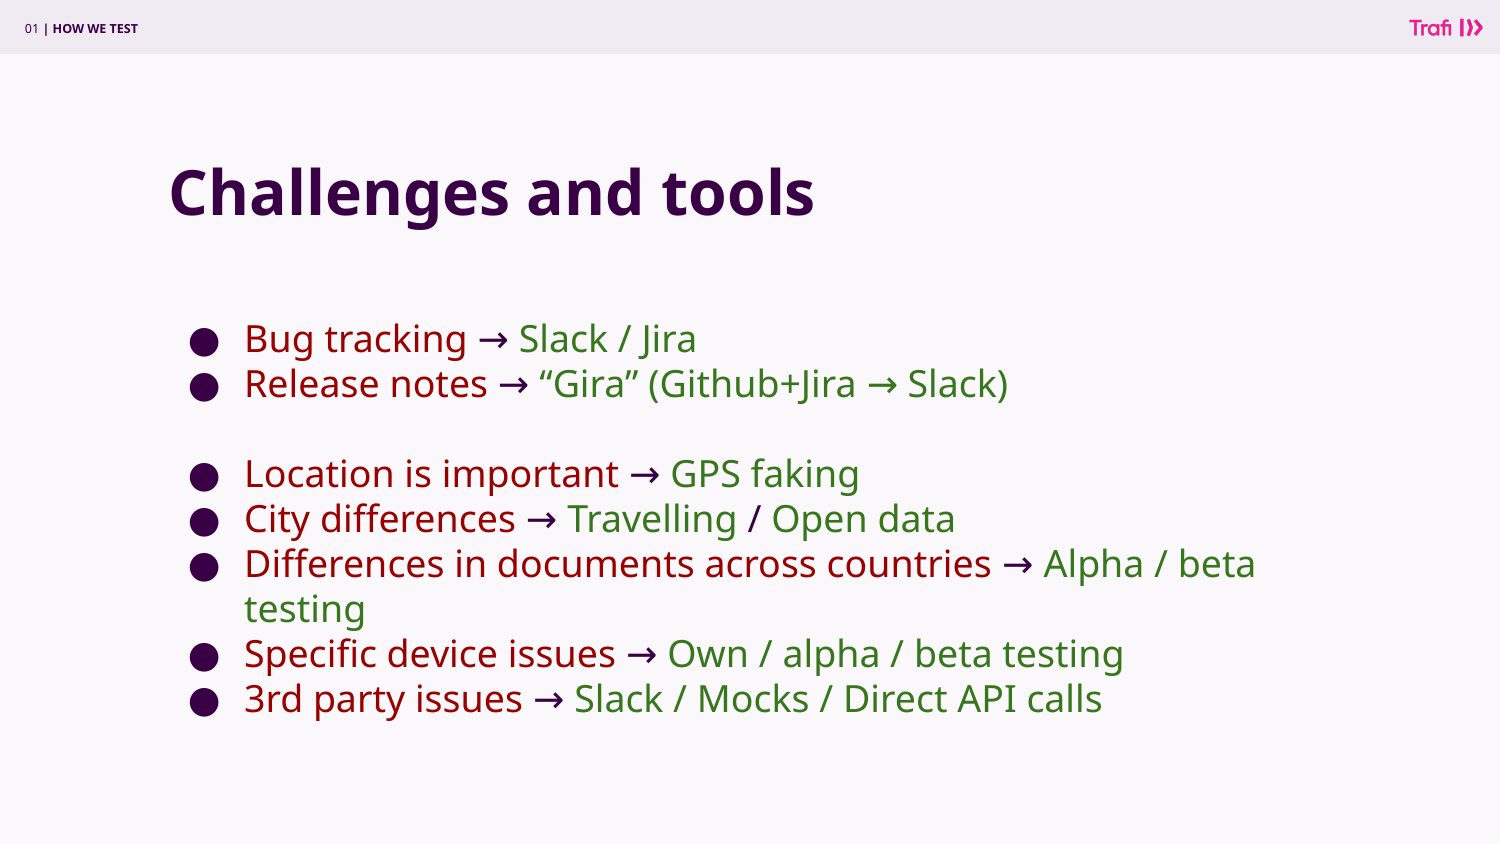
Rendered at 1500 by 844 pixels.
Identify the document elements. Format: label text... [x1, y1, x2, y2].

text_box Challenges and tools [154, 138, 910, 241]
text_box [0, 0, 1500, 54]
text_box Bug tracking → Slack / Jira Release notes → “Gira” (Github+Jira → Slack) Location is important → GPS faking City differences → Travelling / Open data Differences in documents across countries → Alpha / beta testing Specific device issues → Own / alpha / beta testing 3rd party issues → Slack / Mocks / Direct API calls [154, 300, 1371, 724]
text_box 01 | HOW WE TEST [19, 8, 356, 47]
picture [1403, 8, 1489, 47]
